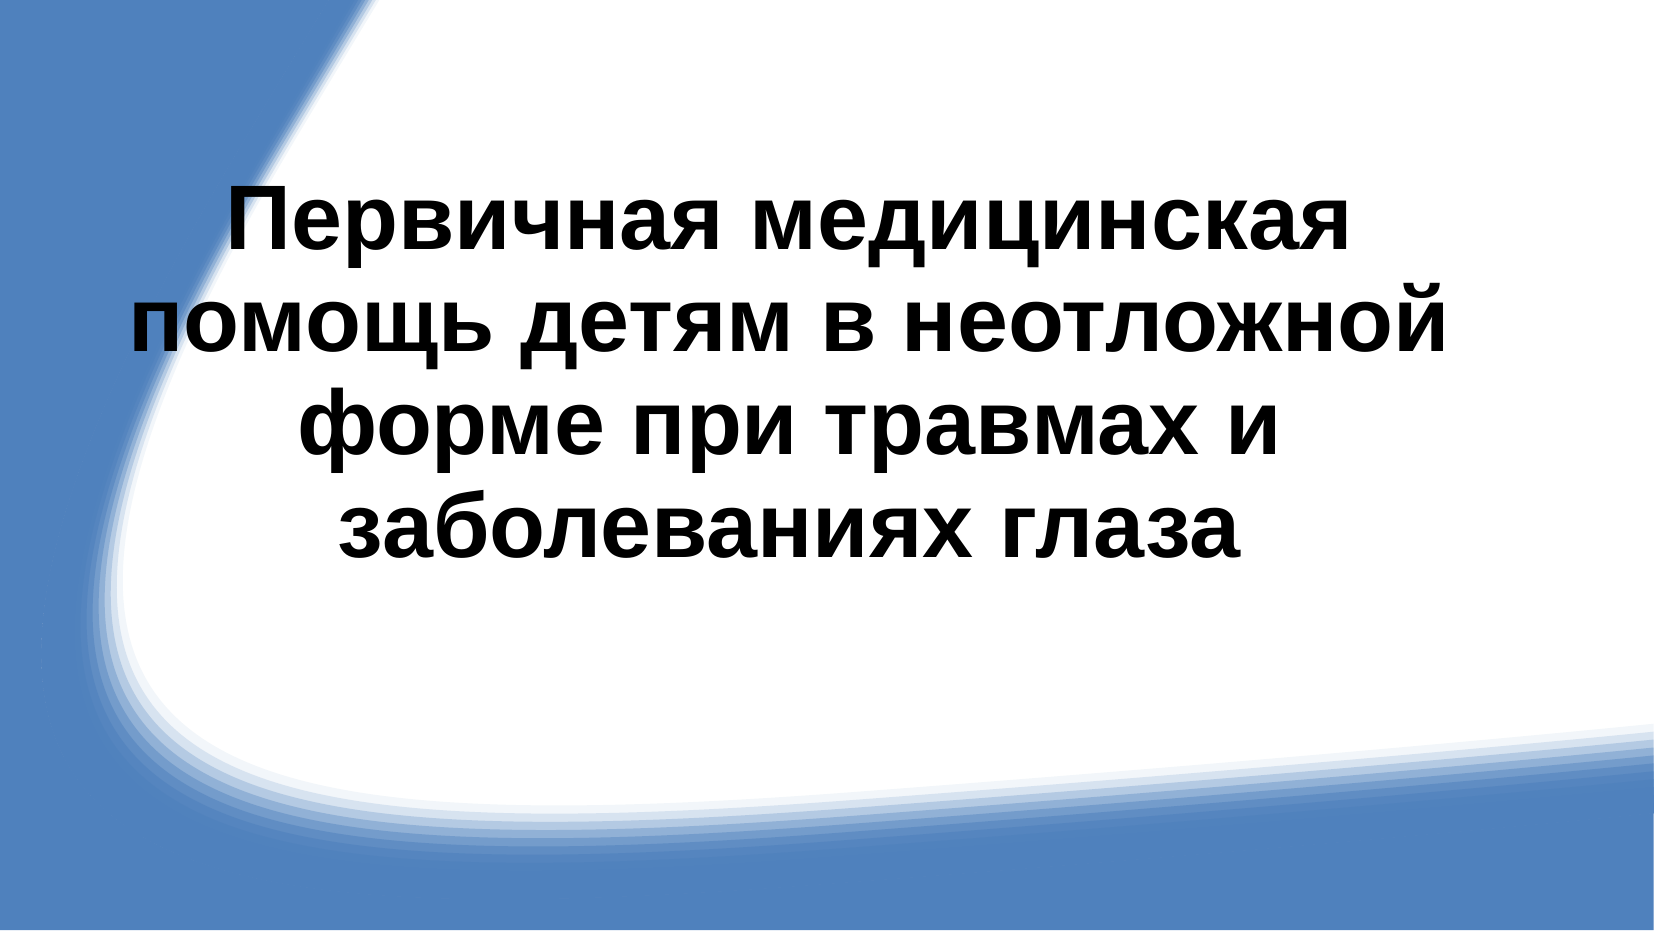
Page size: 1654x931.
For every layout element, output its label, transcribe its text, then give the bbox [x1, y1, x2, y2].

title Первичная медицинская помощь детям в неотложной форме при травмах и заболеваниях глаза [45, 293, 1535, 450]
